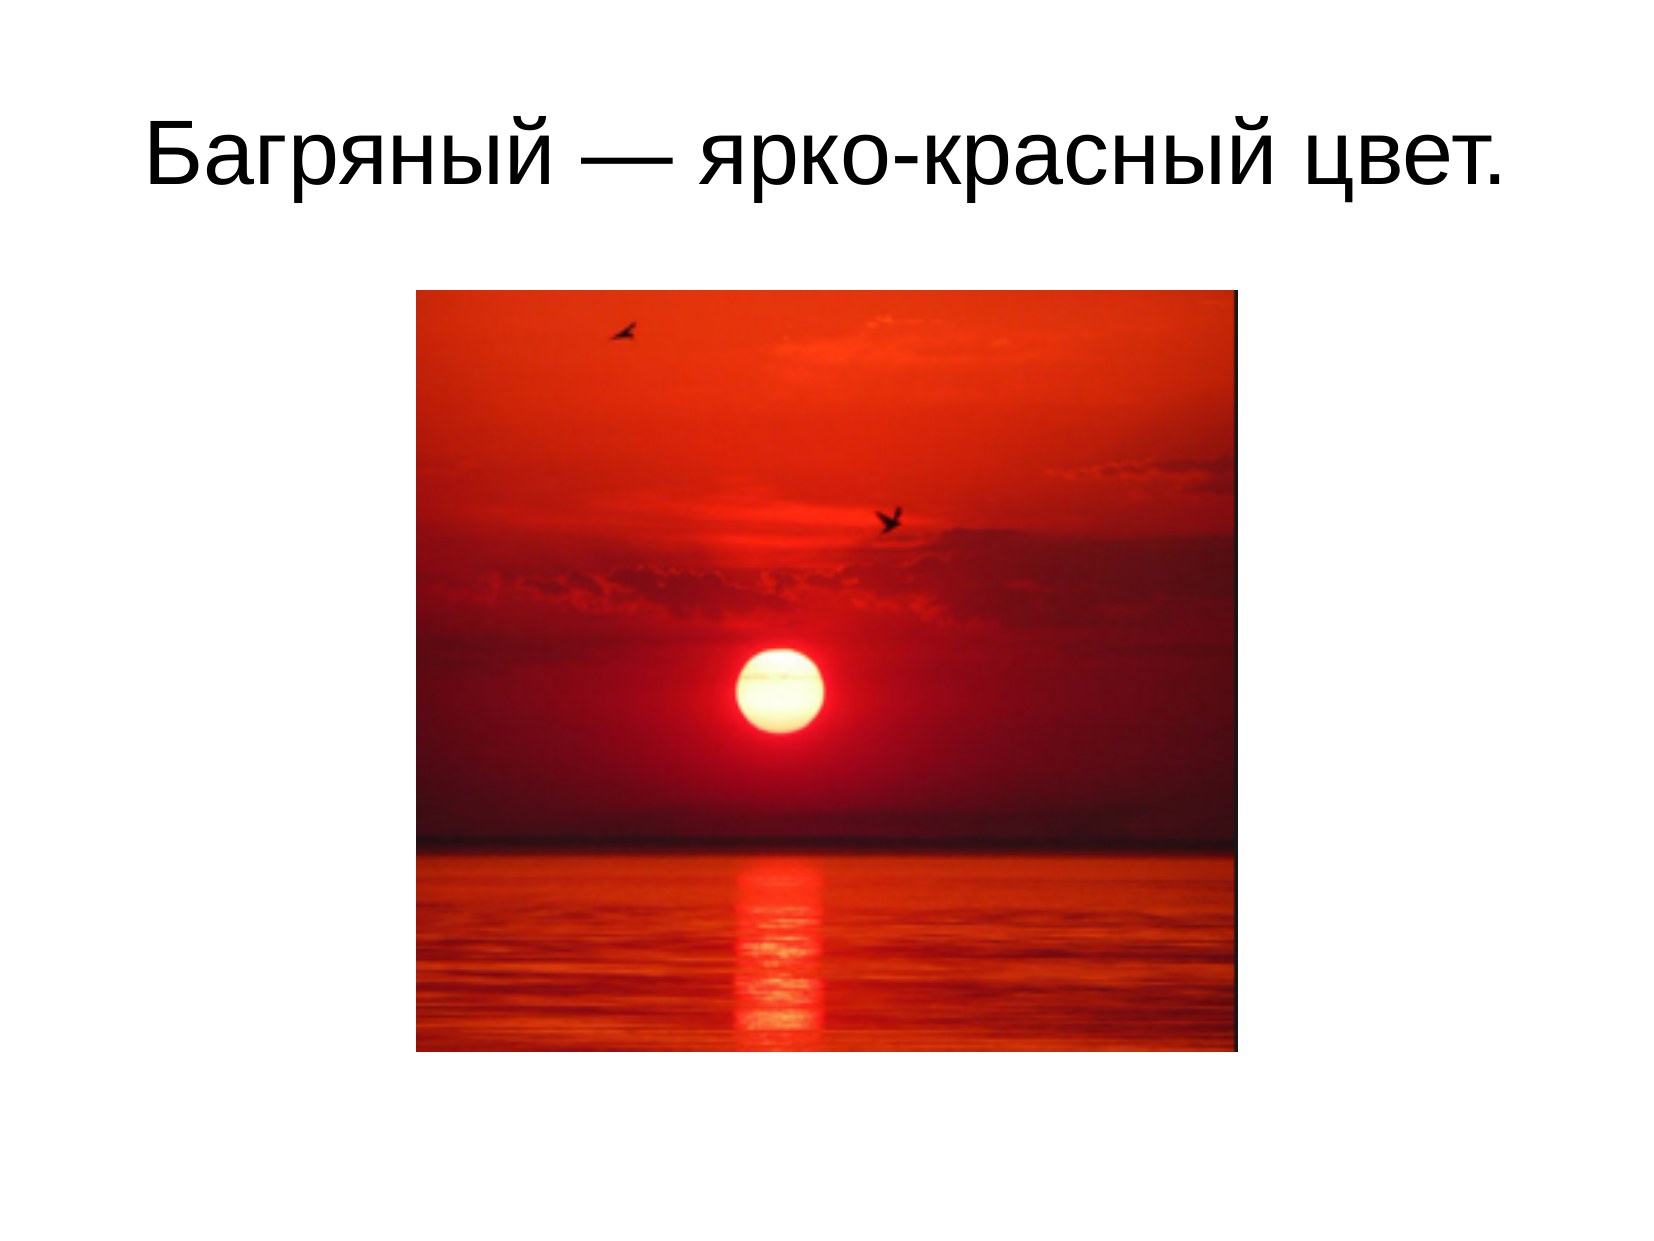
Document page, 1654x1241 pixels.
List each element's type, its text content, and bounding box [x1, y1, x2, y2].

picture [416, 290, 1238, 1052]
title Багряный — ярко-красный цвет. [82, 49, 1571, 257]
